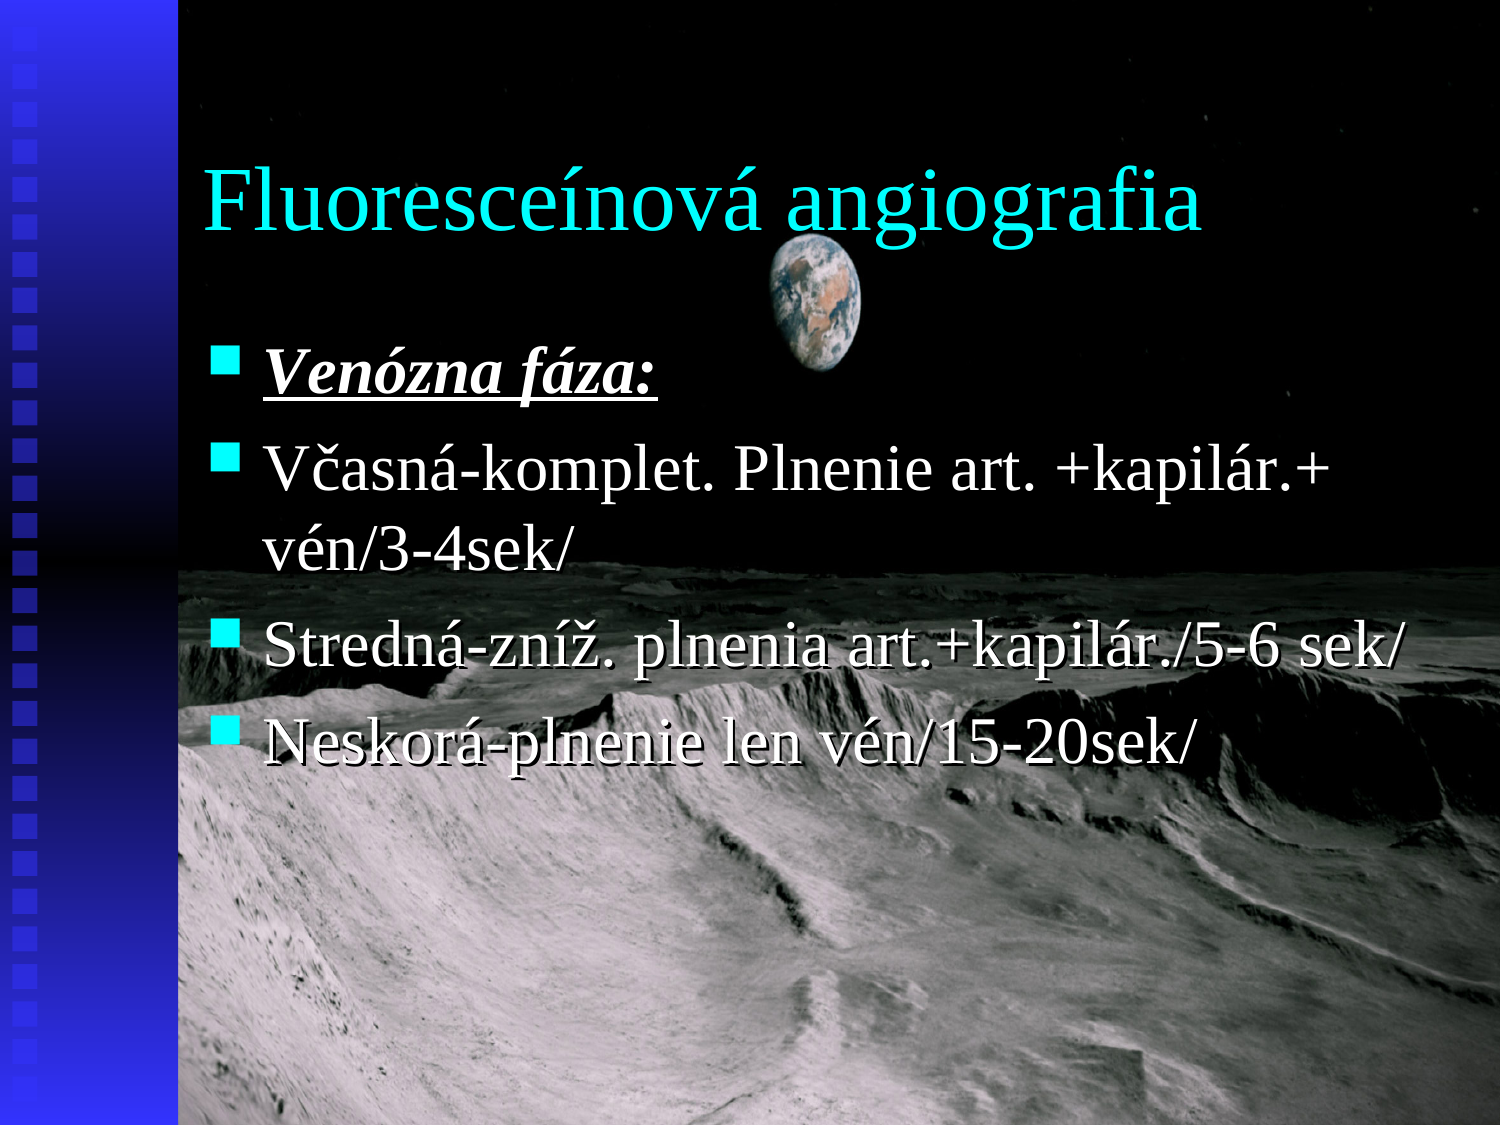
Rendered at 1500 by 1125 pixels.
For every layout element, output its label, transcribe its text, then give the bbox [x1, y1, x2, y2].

title Fluoresceínová angiografia [187, 99, 1463, 288]
picture [0, 0, 1500, 1125]
list Venózna fáza: Včasná-komplet. Plnenie art. +kapilár.+ vén/3-4sek/ Stredná-zníž. plnenia art.+kapilár./5-6 sek/ Neskorá-plnenie len vén/15-20sek/ [191, 319, 1467, 995]
